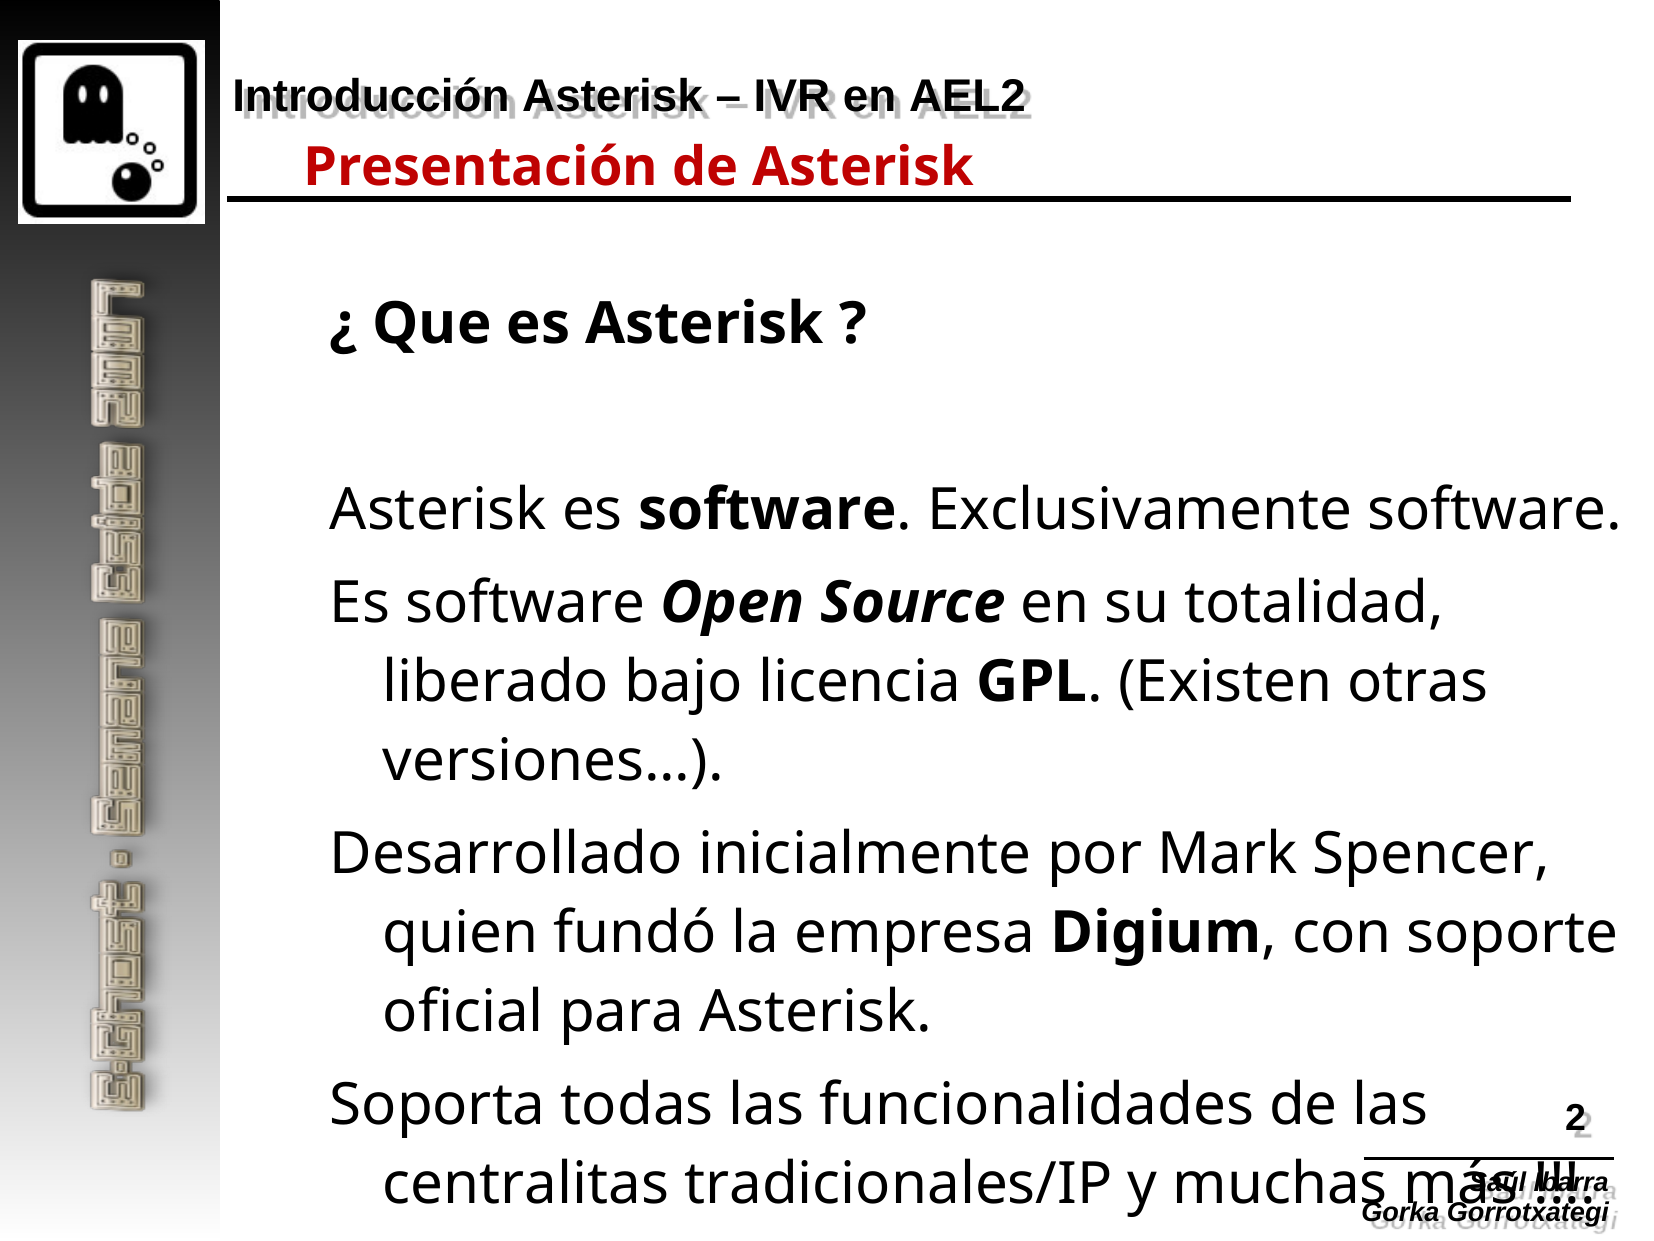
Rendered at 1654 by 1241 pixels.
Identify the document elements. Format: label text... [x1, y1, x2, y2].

list ¿ Que es Asterisk ? Asterisk es software. Exclusivamente software. Es software Open Source en su totalidad, liberado bajo licencia GPL. (Existen otras versiones...). Desarrollado inicialmente por Mark Spencer, quien fundó la empresa Digium, con soporte oficial para Asterisk. Soporta todas las funcionalidades de las centralitas tradicionales/IP y muchas más !!!. [312, 281, 1625, 1230]
title Presentación de Asterisk [303, 125, 1624, 204]
picture [18, 40, 205, 224]
picture [51, 250, 180, 1122]
